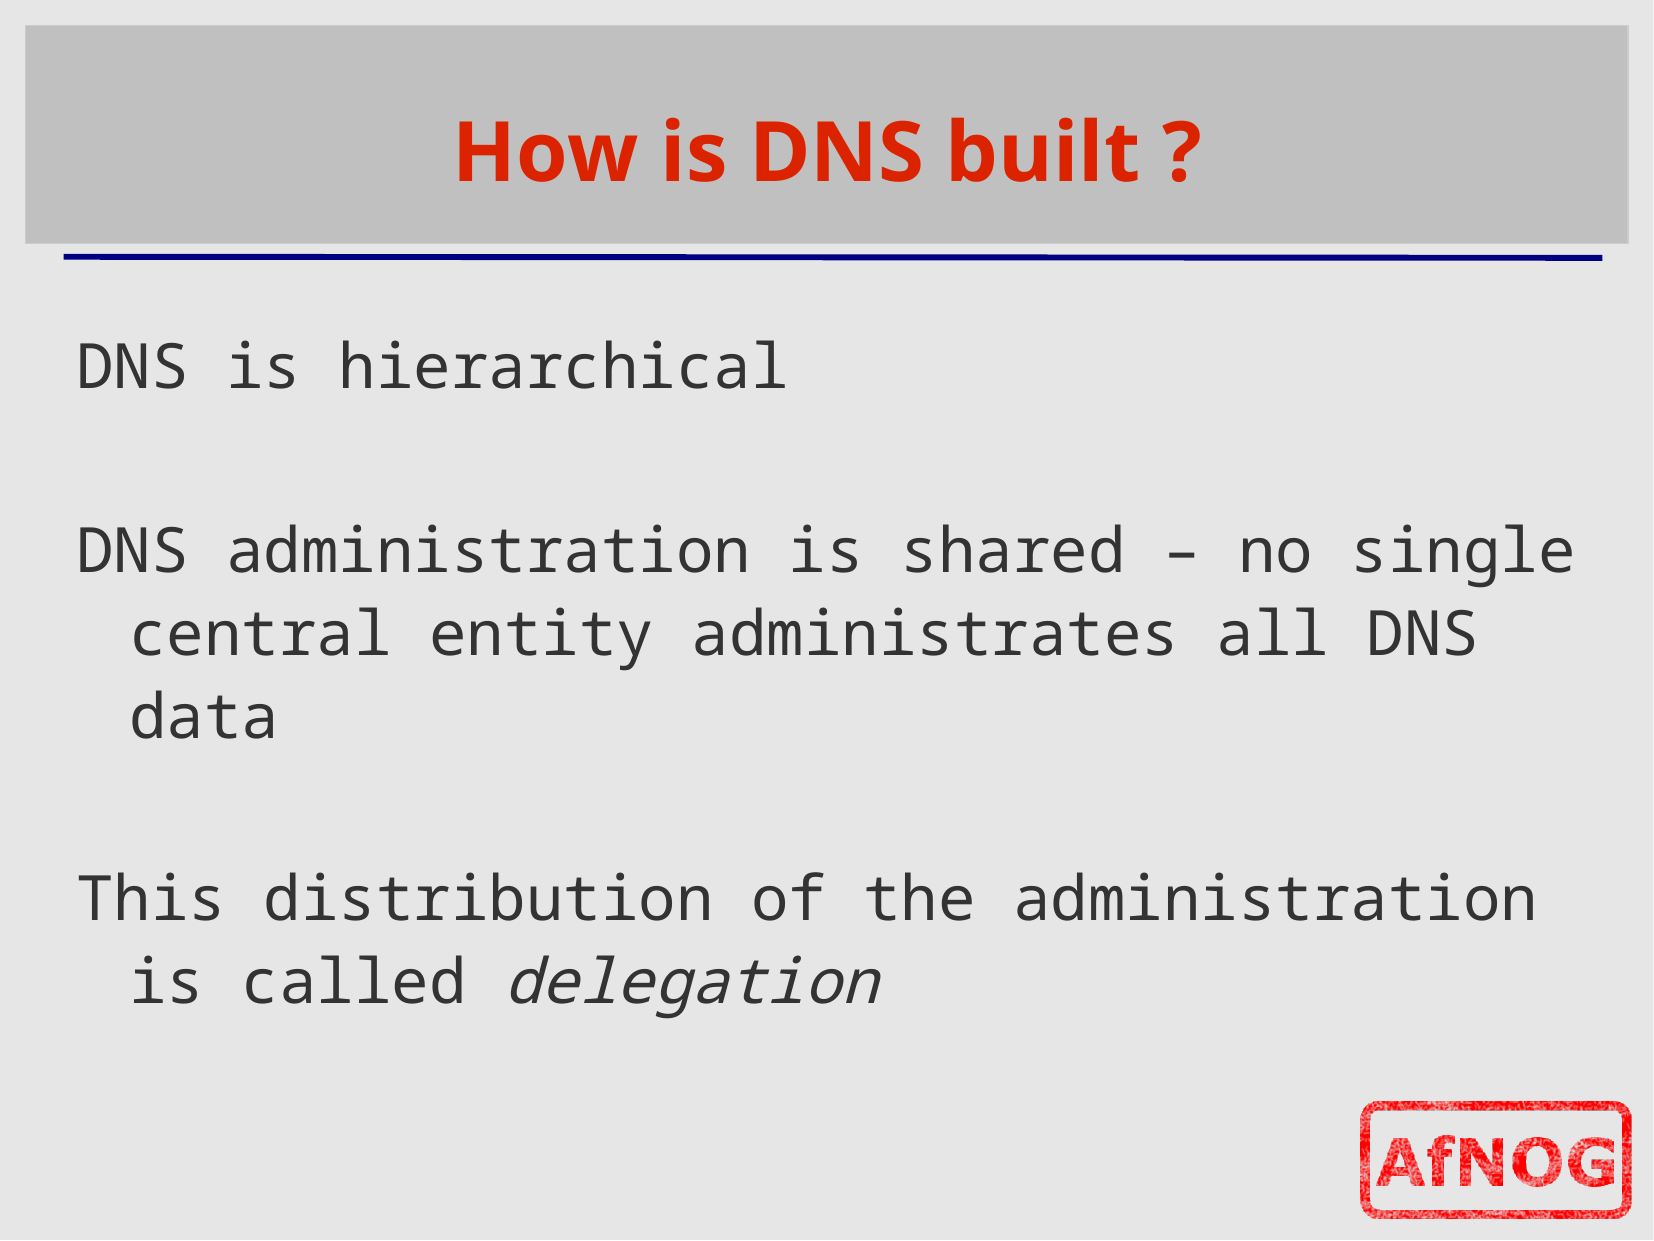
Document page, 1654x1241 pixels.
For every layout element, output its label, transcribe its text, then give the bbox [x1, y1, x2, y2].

picture [1360, 1100, 1632, 1219]
title How is DNS built ? [121, 46, 1534, 254]
list DNS is hierarchical DNS administration is shared – no single central entity administrates all DNS data This distribution of the administration is called delegation [59, 322, 1595, 1132]
